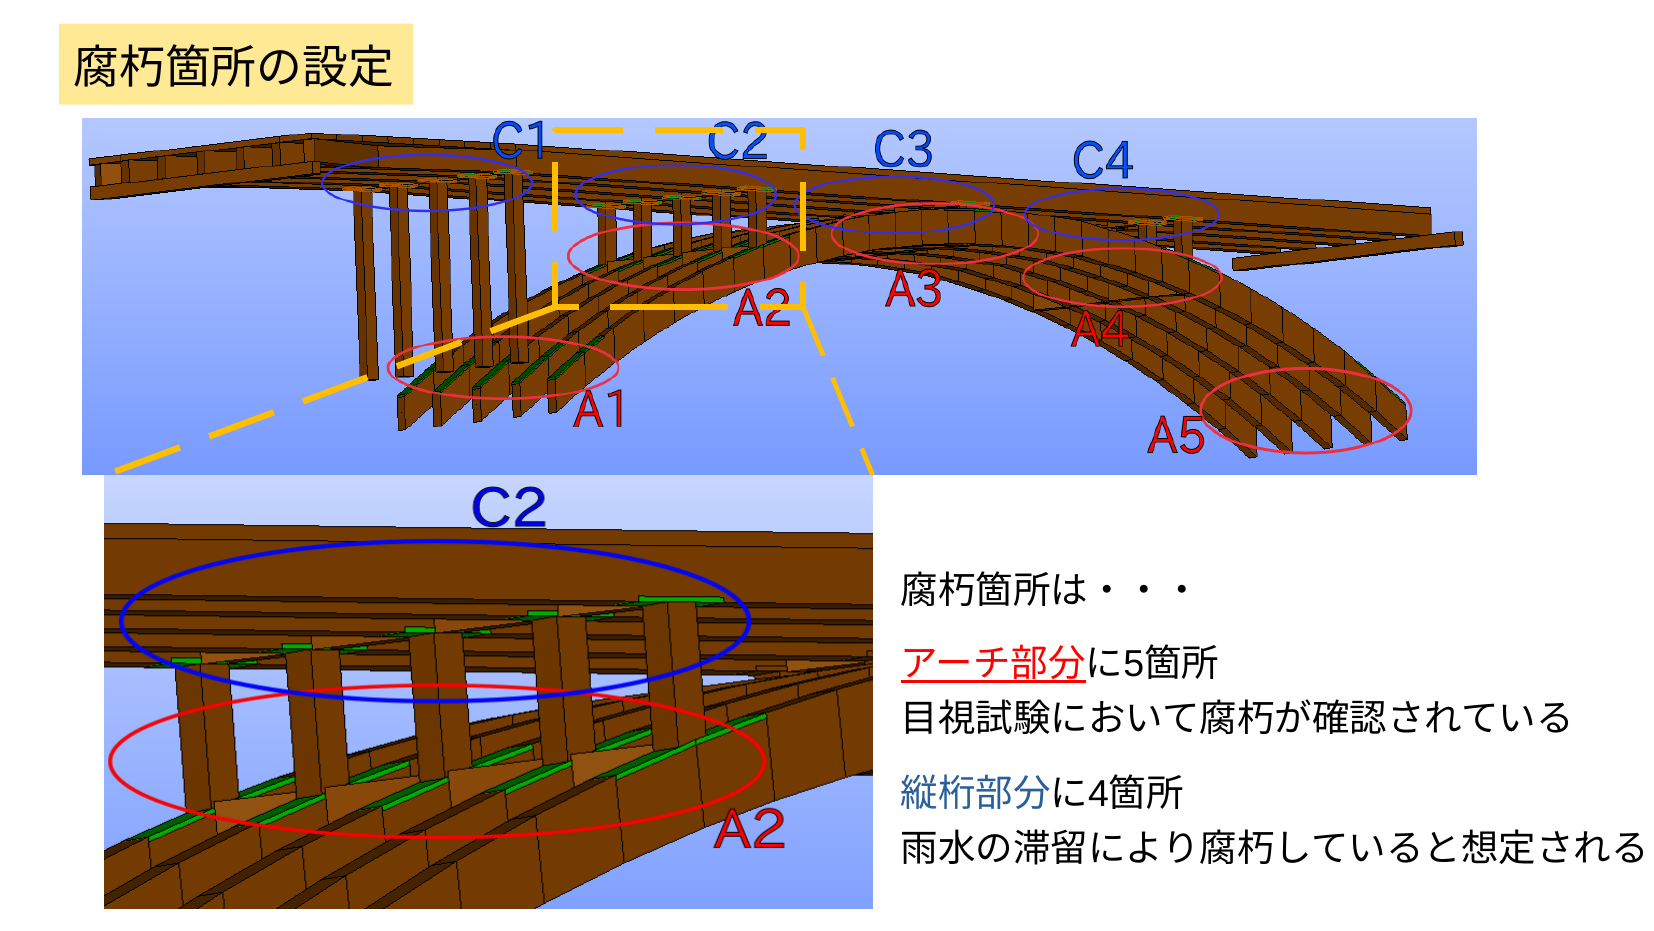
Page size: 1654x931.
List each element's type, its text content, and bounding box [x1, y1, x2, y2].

text_box 縦桁部分に4箇所 雨水の滞留により腐朽していると想定される [885, 755, 1654, 880]
picture [82, 118, 1477, 909]
text_box アーチ部分に5箇所 目視試験において腐朽が確認されている [885, 625, 1595, 752]
text_box 腐朽箇所は・・・ [885, 552, 1347, 622]
text_box 腐朽箇所の設定 [59, 23, 414, 105]
